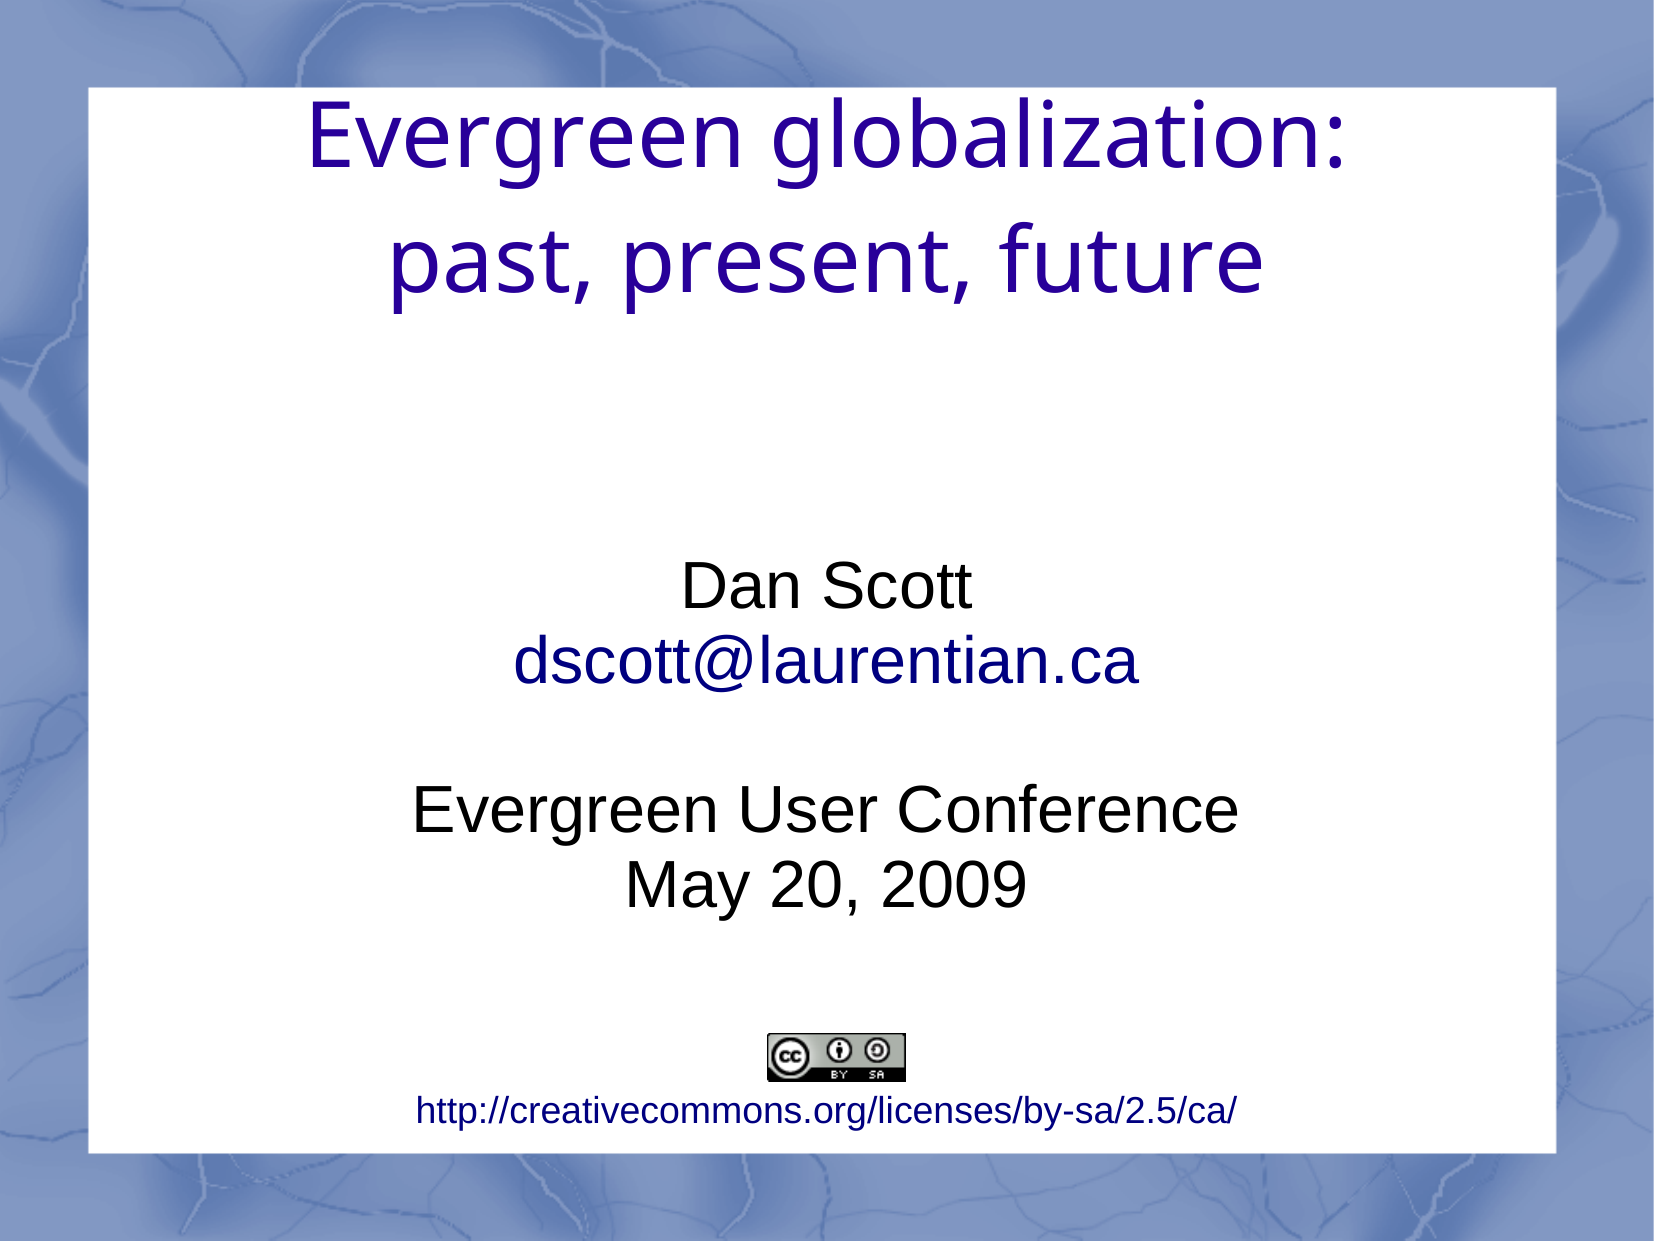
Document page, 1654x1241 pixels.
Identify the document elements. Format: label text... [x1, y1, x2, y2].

subtitle Dan Scott dscott@laurentian.ca Evergreen User Conference May 20, 2009 [147, 325, 1506, 1081]
text_box http://creativecommons.org/licenses/by-sa/2.5/ca/ [88, 1081, 1565, 1149]
picture [0, 0, 1654, 1241]
title Evergreen globalization: past, present, future [118, 84, 1536, 305]
